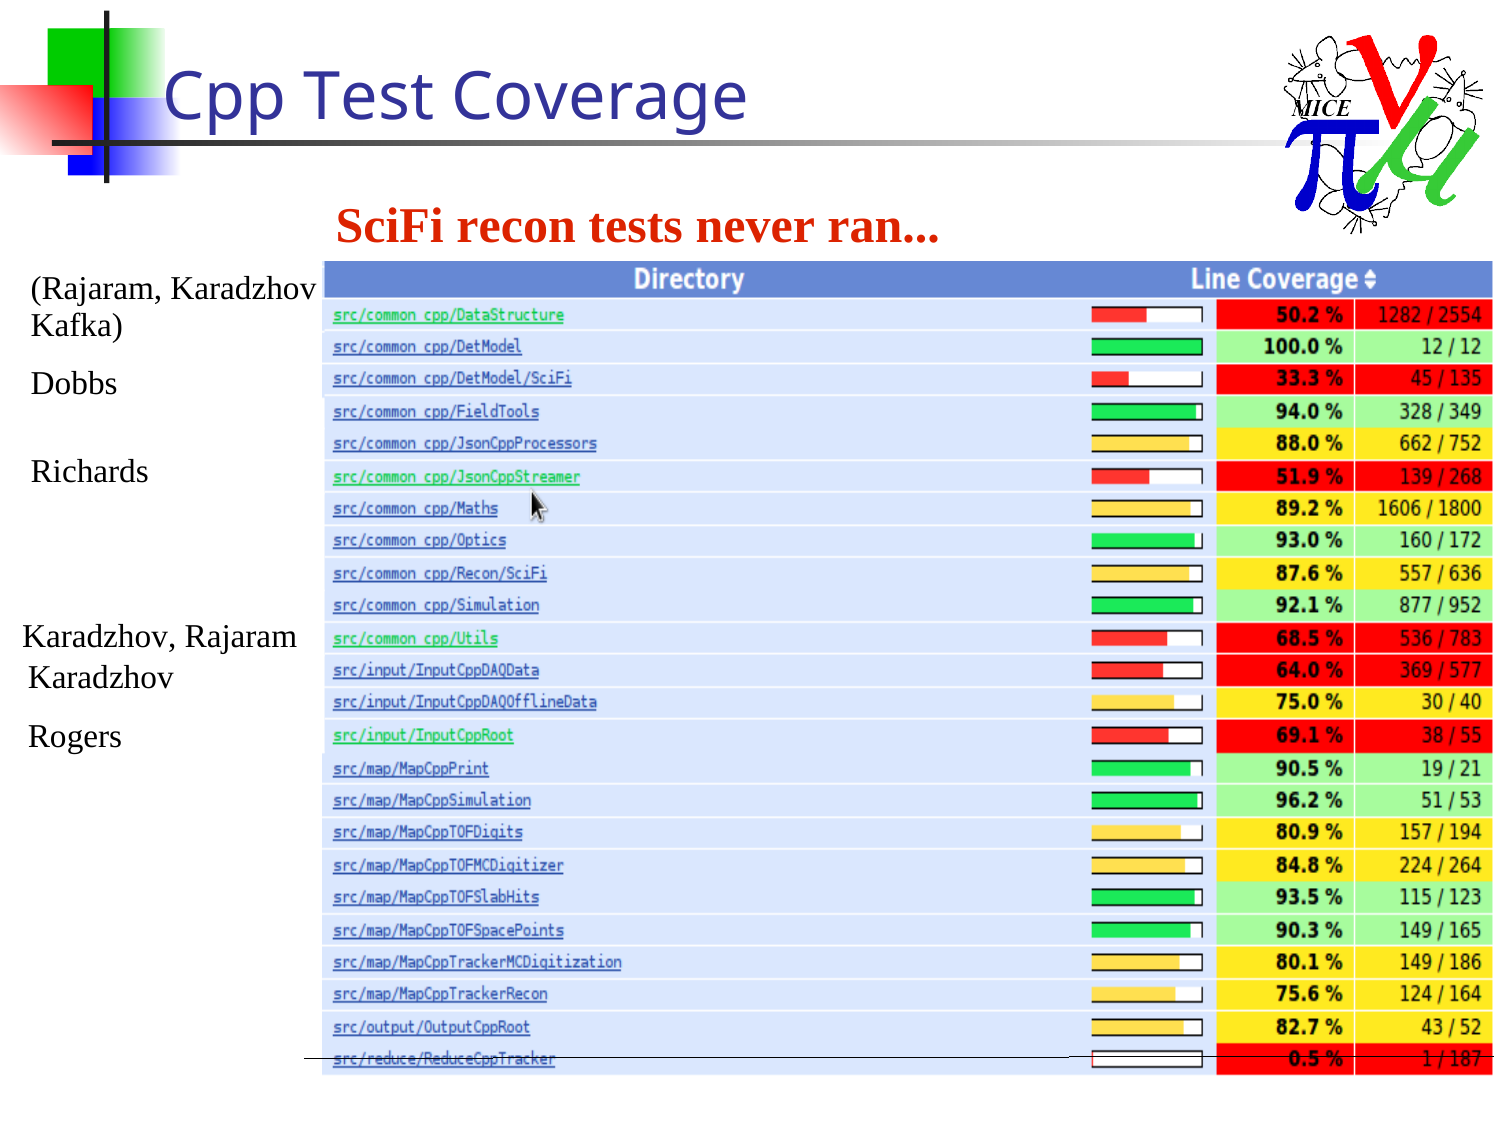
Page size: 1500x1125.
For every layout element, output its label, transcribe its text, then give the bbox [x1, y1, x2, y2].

text_box Dobbs [15, 357, 133, 410]
text_box Rogers [13, 710, 138, 763]
text_box (Rajaram, Karadzhov Kafka) [15, 262, 332, 352]
picture [322, 261, 1494, 1077]
text_box Richards [15, 445, 164, 498]
picture [1264, 5, 1500, 251]
title Cpp Test Coverage [162, 0, 1441, 188]
text_box SciFi recon tests never ran... [320, 190, 956, 261]
text_box Karadzhov [13, 662, 190, 704]
text_box Karadzhov, Rajaram [7, 610, 313, 662]
